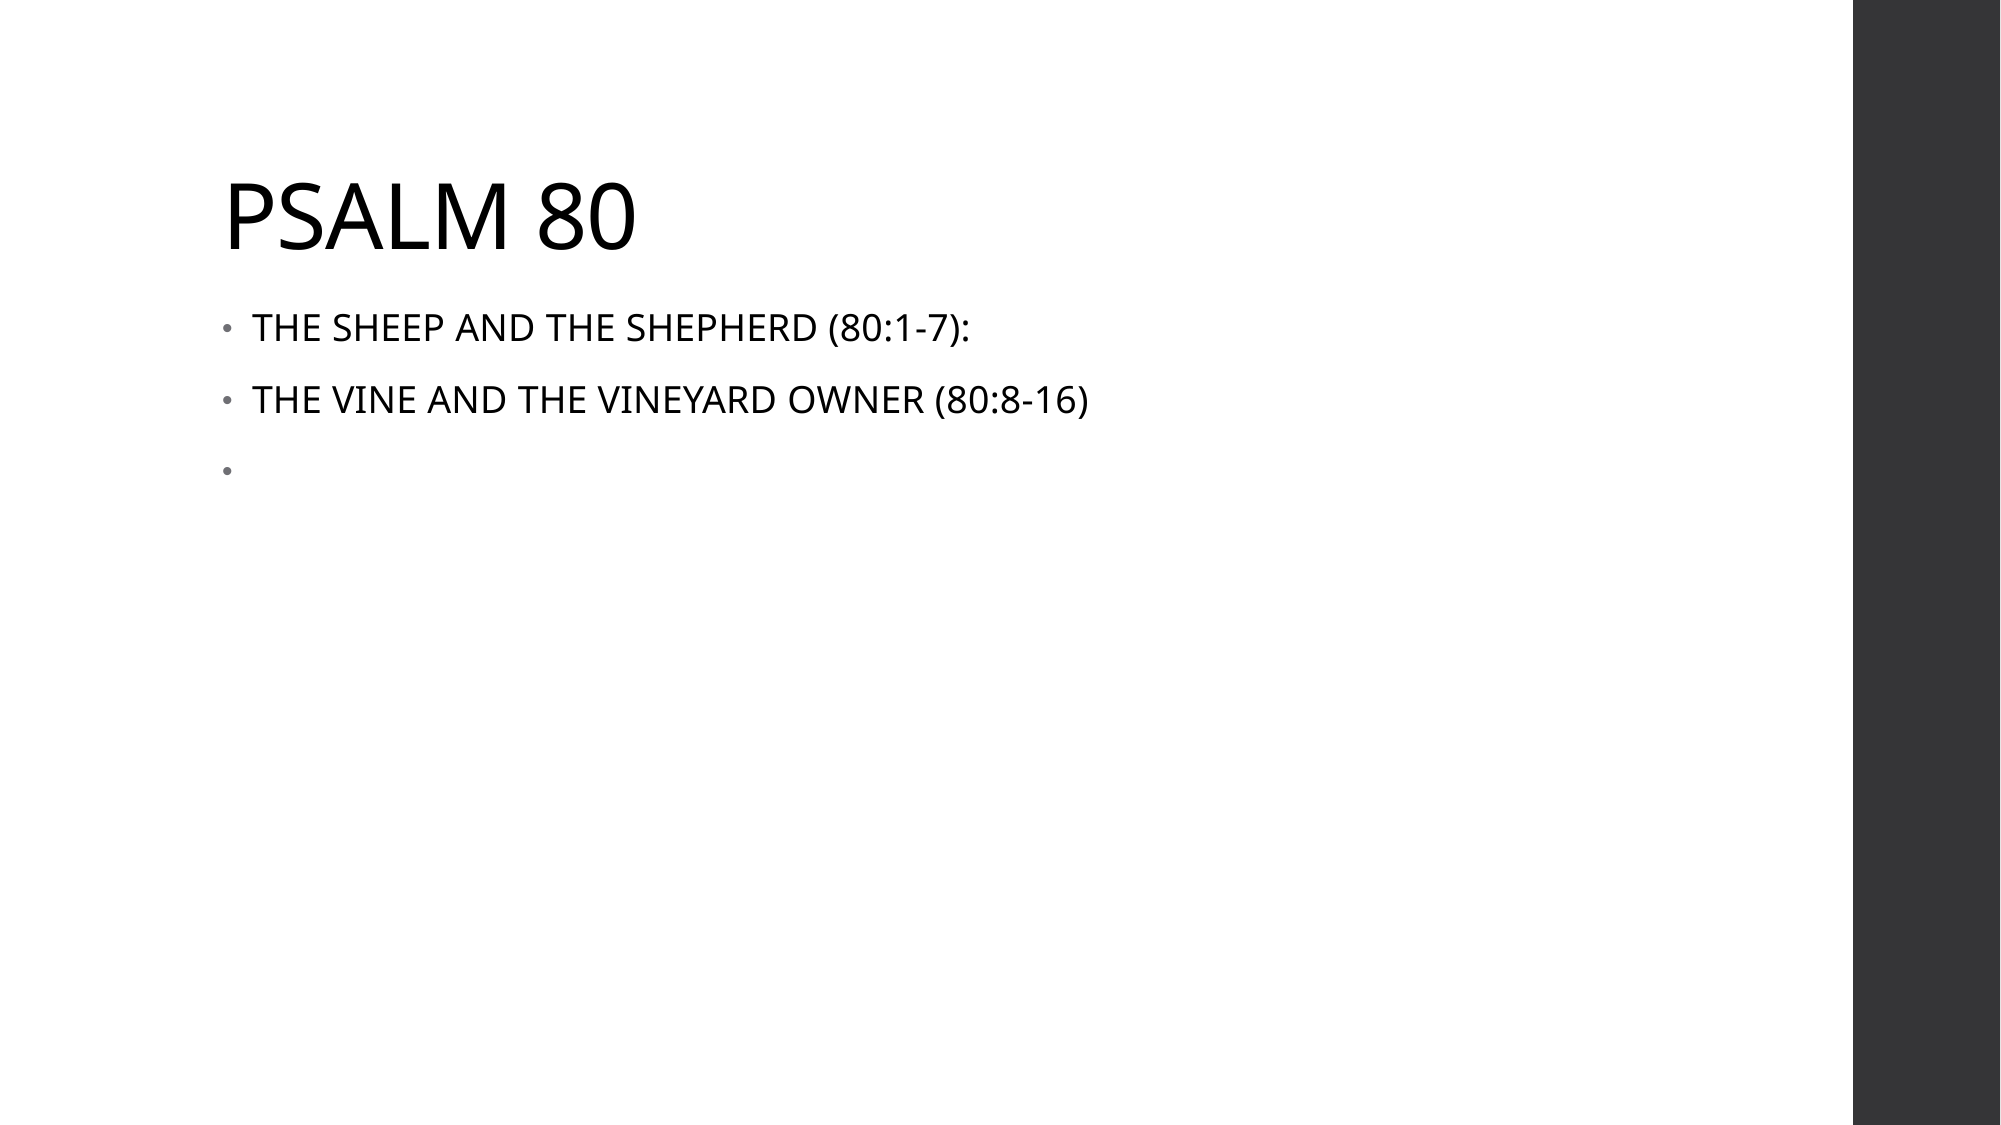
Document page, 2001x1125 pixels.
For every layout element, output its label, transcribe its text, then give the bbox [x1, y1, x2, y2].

title PSALM 80 [206, 60, 1797, 278]
list THE SHEEP AND THE SHEPHERD (80:1-7): THE VINE AND THE VINEYARD OWNER (80:8-16) [206, 299, 1617, 1014]
